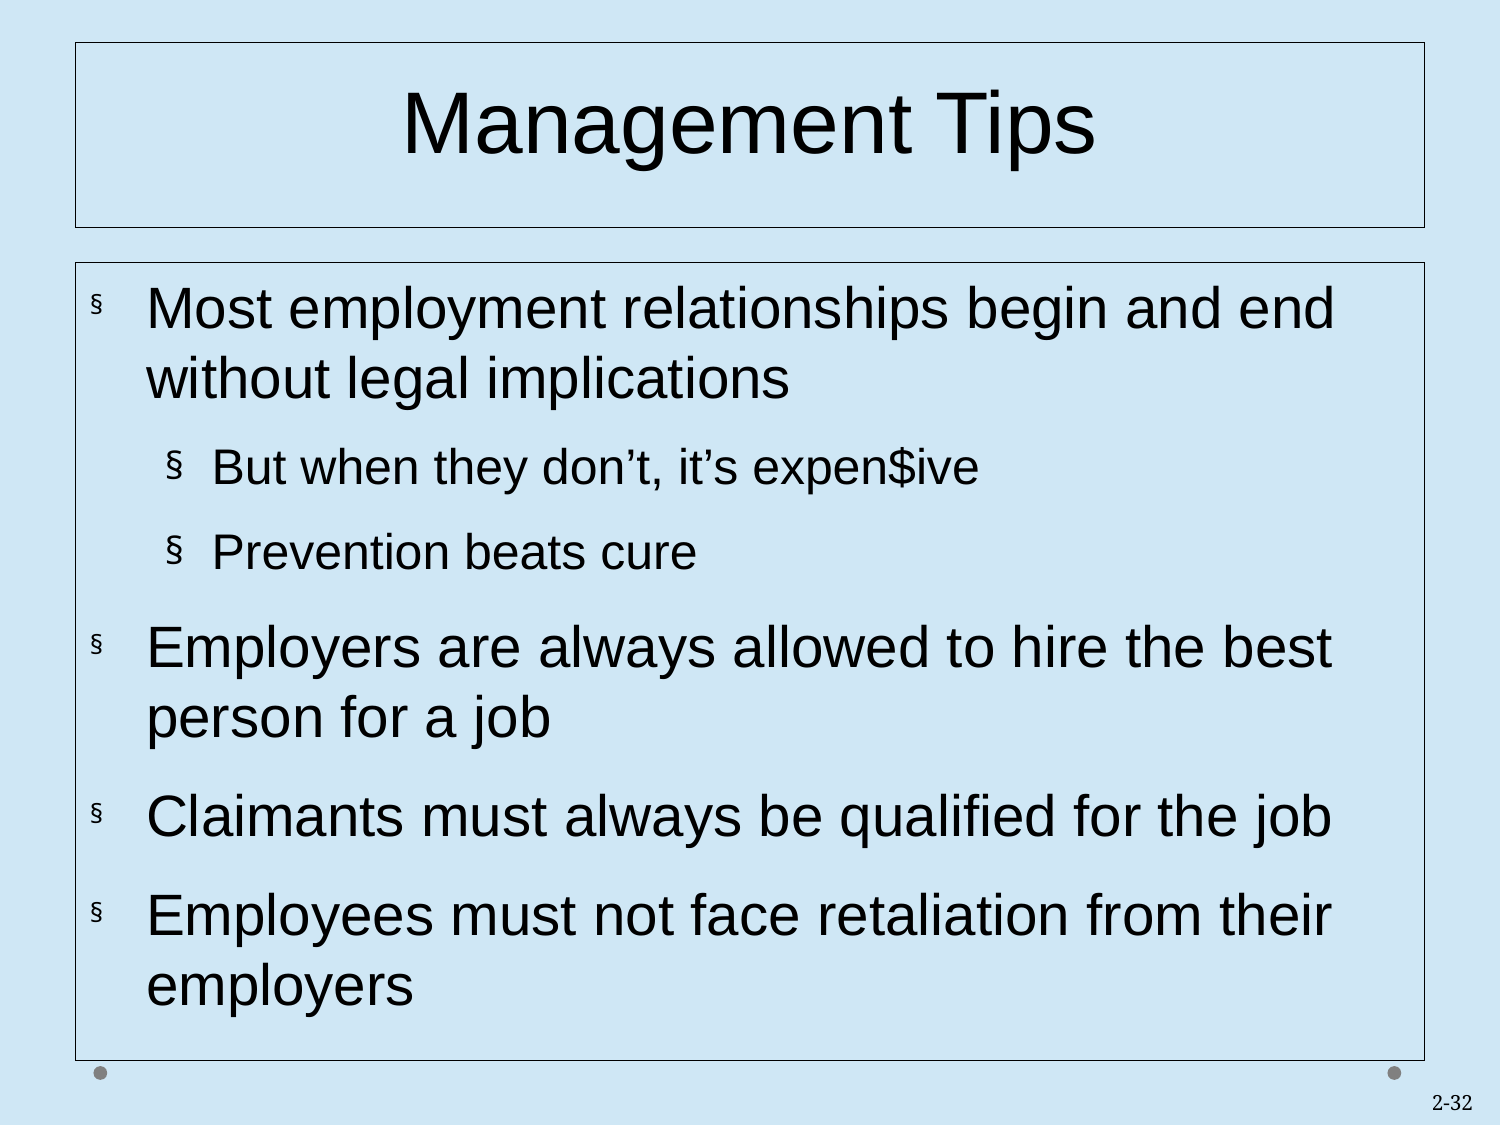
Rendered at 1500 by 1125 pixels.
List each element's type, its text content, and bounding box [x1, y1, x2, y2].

list Most employment relationships begin and end without legal implications But when they don’t, it’s expen$ive Prevention beats cure Employers are always allowed to hire the best person for a job Claimants must always be qualified for the job Employees must not face retaliation from their employers [75, 262, 1425, 1061]
title Management Tips [75, 42, 1425, 228]
